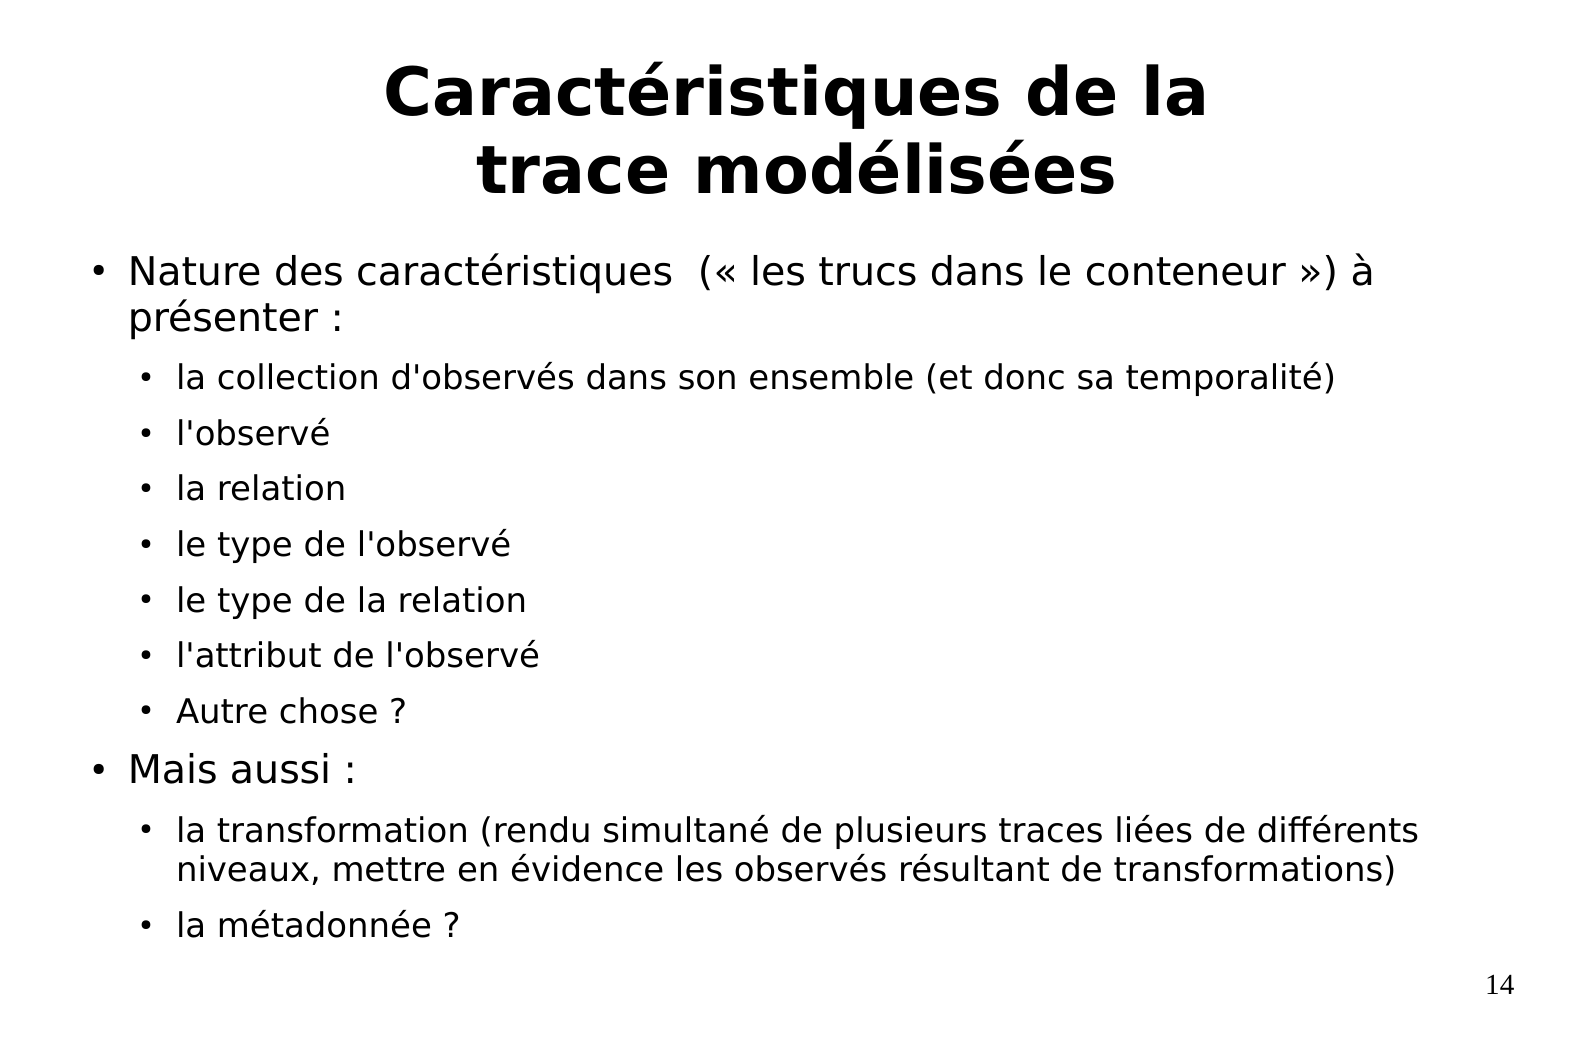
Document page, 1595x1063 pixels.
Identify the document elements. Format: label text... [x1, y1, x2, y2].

title Caractéristiques de la trace modélisées [79, 49, 1515, 213]
list Nature des caractéristiques (« les trucs dans le conteneur ») à présenter : la collection d'observés dans son ensemble (et donc sa temporalité) l'observé la relation le type de l'observé le type de la relation l'attribut de l'observé Autre chose ? Mais aussi : la transformation (rendu simultané de plusieurs traces liées de différents niveaux, mettre en évidence les observés résultant de transformations) la métadonnée ? [79, 248, 1515, 951]
